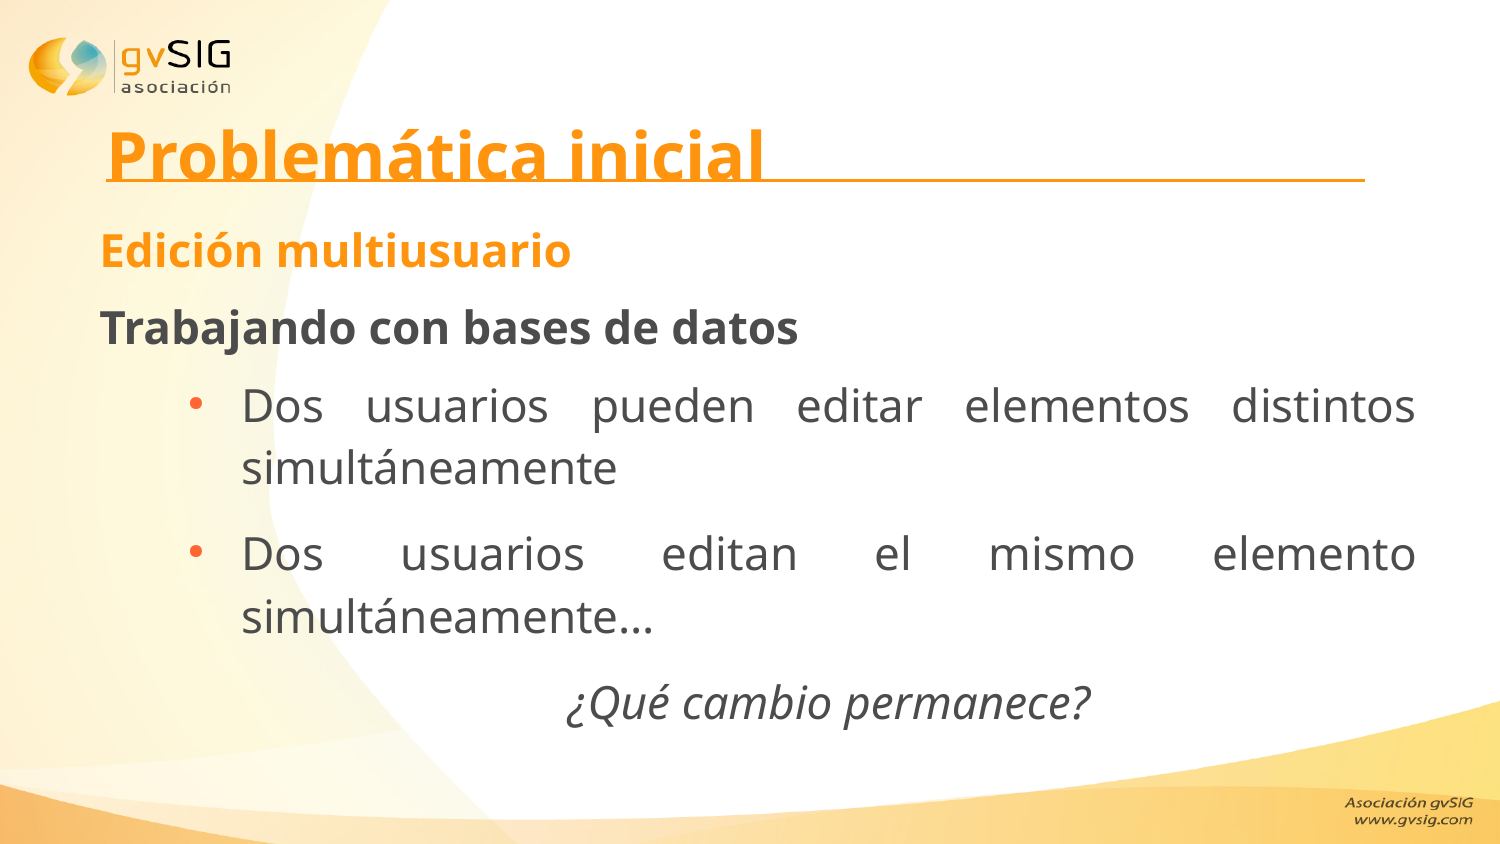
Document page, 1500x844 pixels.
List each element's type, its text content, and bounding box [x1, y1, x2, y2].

list Edición multiusuario Trabajando con bases de datos Dos usuarios pueden editar elementos distintos simultáneamente Dos usuarios editan el mismo elemento simultáneamente... ¿Qué cambio permanece? [99, 218, 1418, 670]
title Problemática inicial [106, 115, 1457, 193]
picture [0, 0, 1500, 844]
